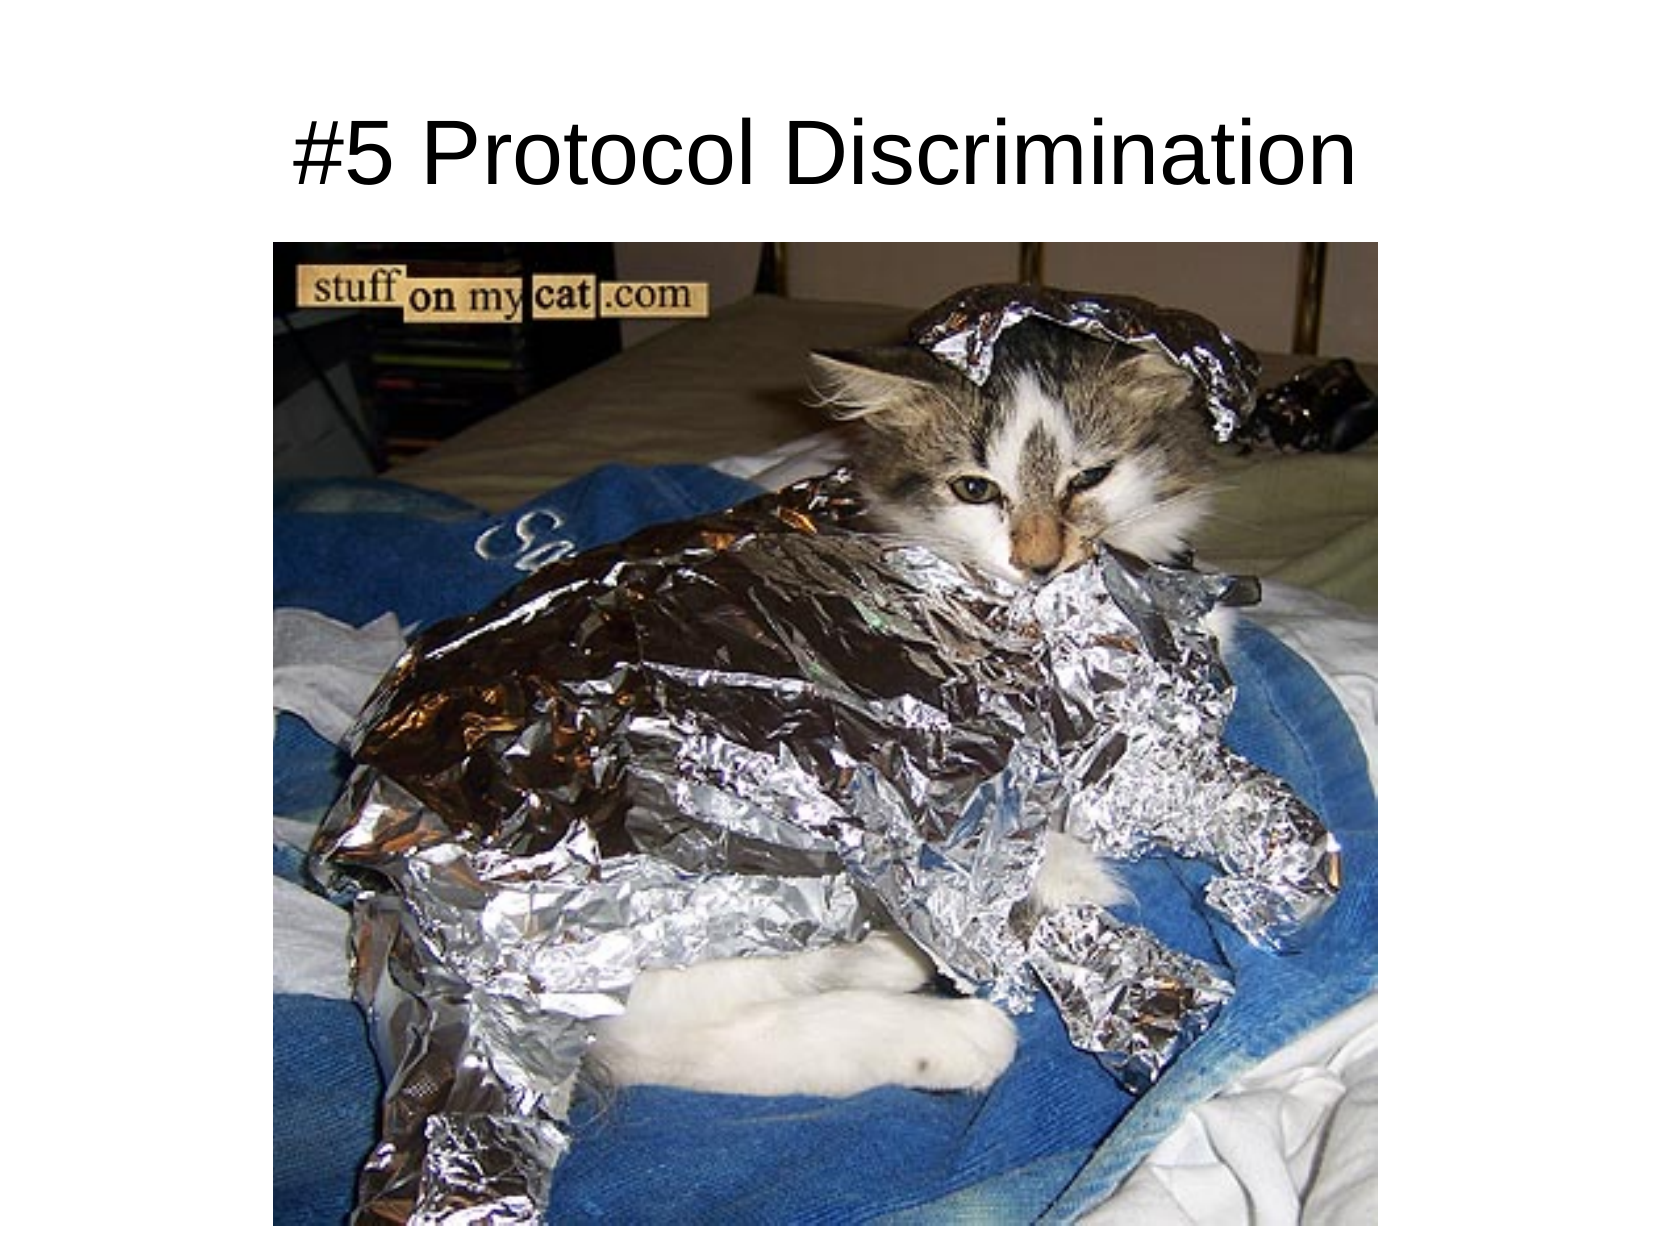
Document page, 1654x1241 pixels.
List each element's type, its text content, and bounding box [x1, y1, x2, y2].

title #5 Protocol Discrimination [82, 49, 1571, 257]
picture [273, 242, 1378, 1226]
